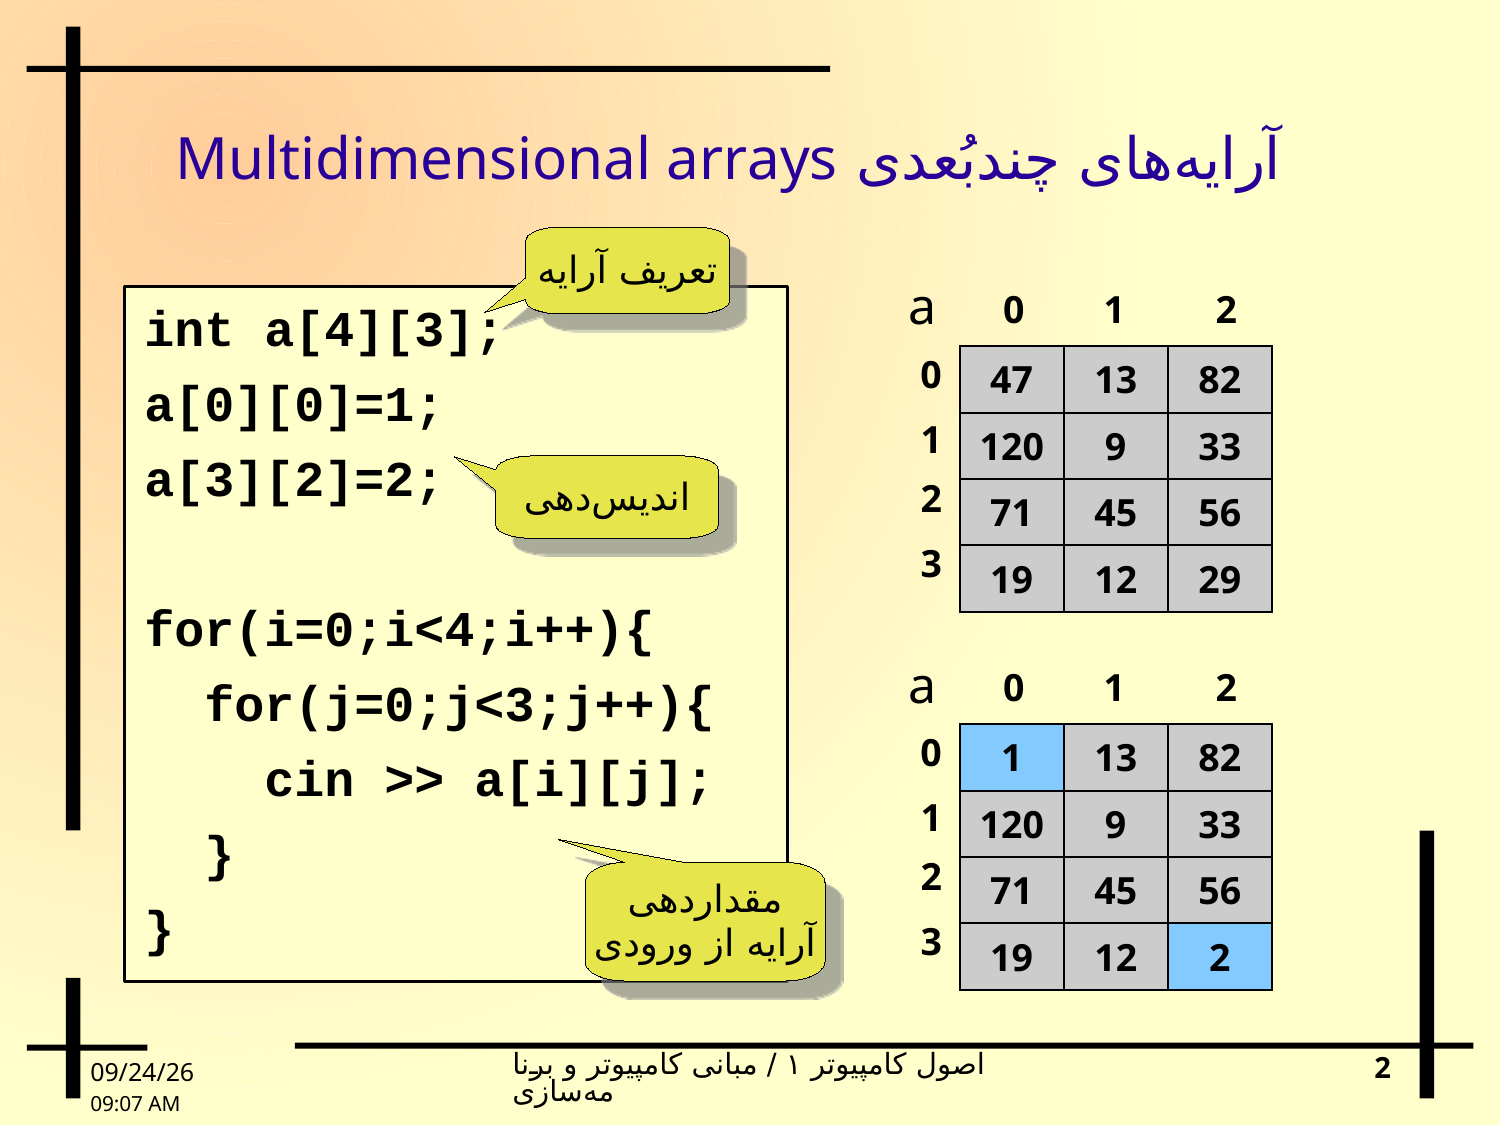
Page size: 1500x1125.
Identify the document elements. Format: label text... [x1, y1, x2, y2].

text_box اندیس‌دهی [454, 455, 719, 539]
list int a[4][3]; a[0][0]=1; a[3][2]=2; for(i=0;i<4;i++){ for(j=0;j<3;j++){ cin >> a[i][j]; } } [124, 286, 788, 982]
table_cell 9 [1065, 414, 1167, 478]
text_box 3 [905, 529, 962, 589]
table_cell 45 [1065, 858, 1167, 922]
text_box 1 [905, 783, 962, 842]
text_box 2 [1200, 275, 1257, 335]
table_header 1 [961, 725, 1063, 790]
table_cell 120 [962, 792, 1063, 856]
table_cell 9 [1065, 792, 1167, 856]
text_box 1 [905, 405, 962, 464]
table_cell 19 [961, 924, 1063, 989]
title آرایه‌های چندبُعدی Multidimensional arrays [113, 96, 1344, 217]
table_cell 29 [1169, 546, 1271, 611]
text_box 0 [905, 718, 962, 778]
text_box a [893, 264, 950, 337]
table_cell 2 [1169, 924, 1271, 989]
table_header 47 [961, 347, 1063, 412]
table_header 13 [1065, 347, 1167, 412]
text_box 3 [905, 907, 962, 967]
table_header 13 [1065, 725, 1167, 790]
table_cell 45 [1065, 480, 1167, 544]
text_box 1 [1088, 275, 1145, 335]
table_header 82 [1169, 347, 1271, 412]
table_cell 33 [1169, 792, 1271, 856]
text_box 0 [988, 275, 1045, 335]
text_box 2 [905, 464, 962, 524]
text_box 1 [1088, 653, 1145, 713]
table_cell 120 [962, 414, 1063, 478]
text_box مقداردهی آرایه از ورودی [558, 839, 826, 982]
table_cell 33 [1169, 414, 1271, 478]
table_header 82 [1169, 725, 1271, 790]
text_box 0 [905, 340, 962, 400]
text_box تعریف آرایه [484, 227, 730, 314]
table_cell 71 [961, 858, 1063, 922]
text_box 0 [988, 653, 1045, 713]
table_cell 12 [1065, 546, 1167, 611]
table_cell 56 [1169, 480, 1271, 544]
text_box a [893, 642, 950, 715]
table_cell 19 [961, 546, 1063, 611]
table_cell 12 [1065, 924, 1167, 989]
table_cell 71 [961, 480, 1063, 544]
table_cell 56 [1169, 858, 1271, 922]
text_box 2 [905, 842, 962, 902]
text_box 2 [1200, 653, 1257, 713]
